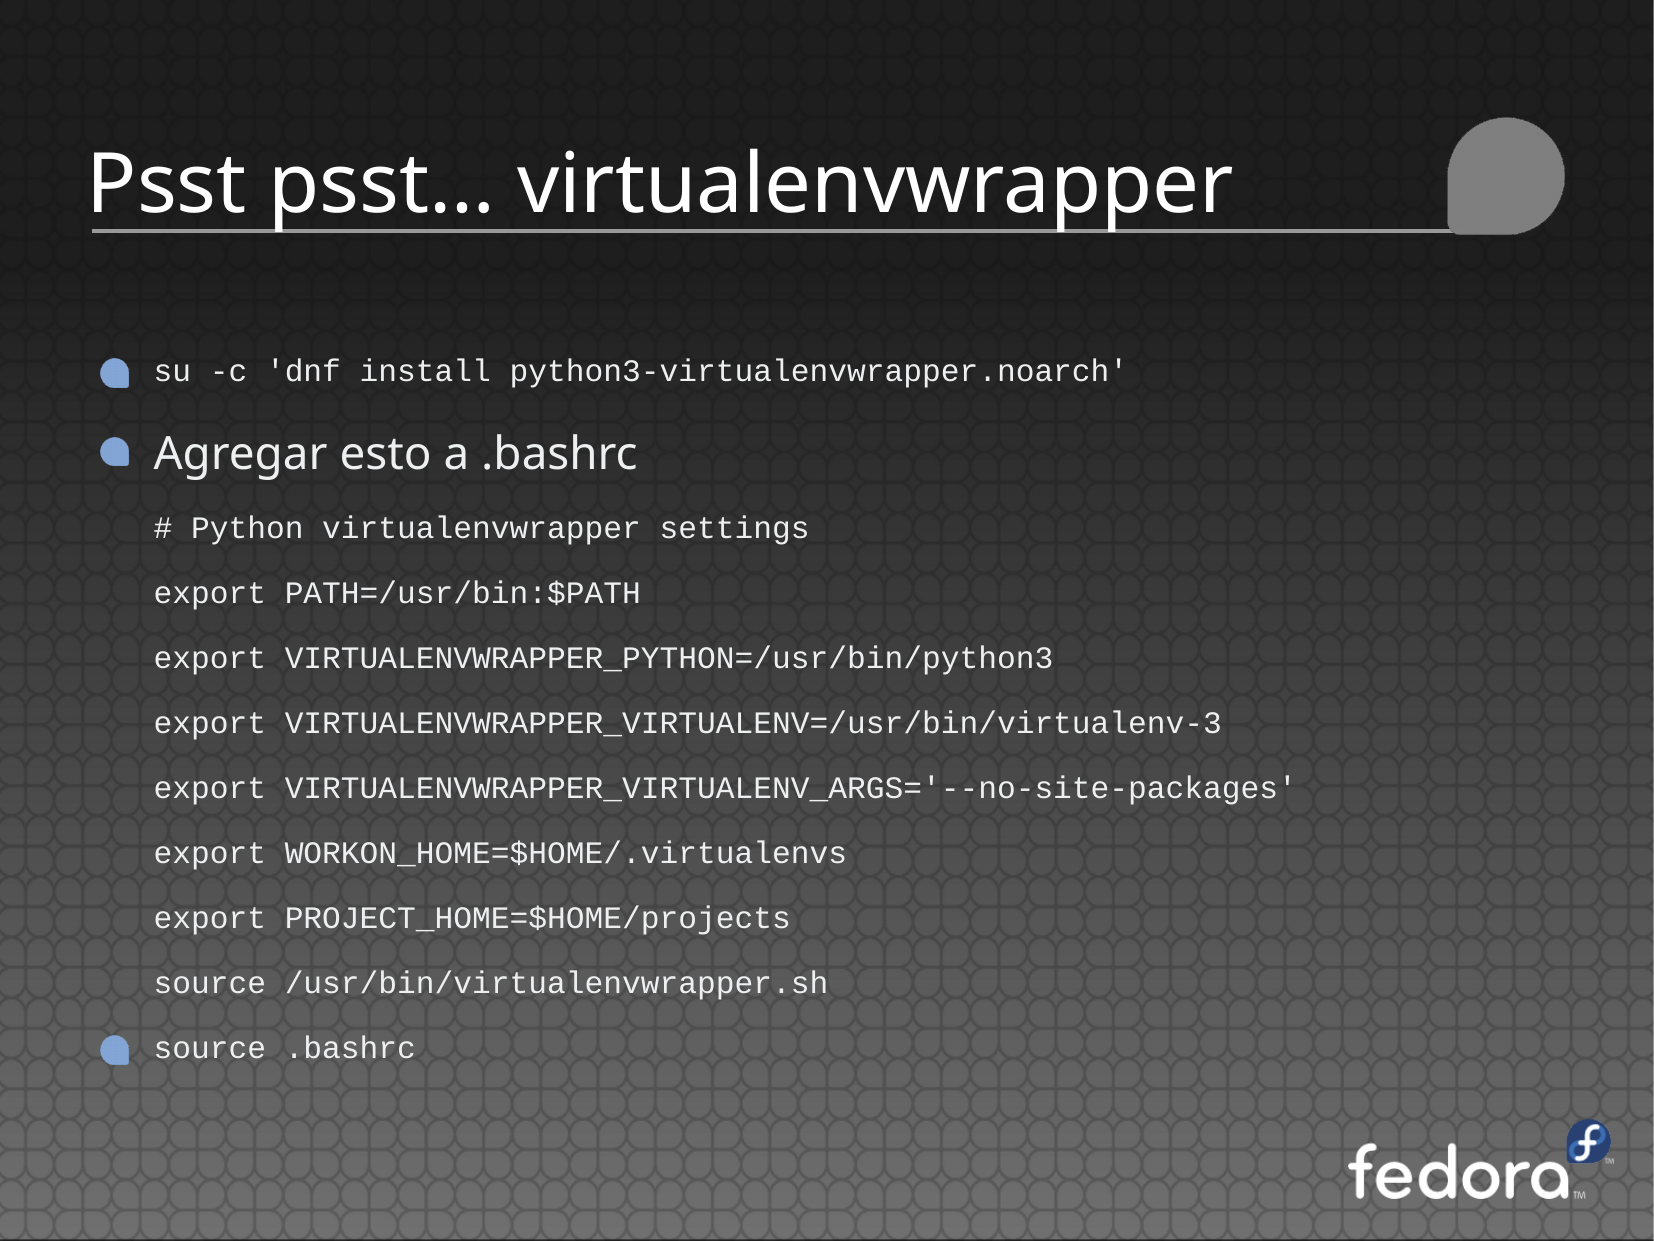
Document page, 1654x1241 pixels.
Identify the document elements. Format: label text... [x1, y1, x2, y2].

picture [0, 0, 1654, 1241]
title Psst psst… virtualenvwrapper [86, 112, 1576, 249]
list su -c 'dnf install python3-virtualenvwrapper.noarch' Agregar esto a .bashrc # Python virtualenvwrapper settings export PATH=/usr/bin:$PATH export VIRTUALENVWRAPPER_PYTHON=/usr/bin/python3 export VIRTUALENVWRAPPER_VIRTUALENV=/usr/bin/virtualenv-3 export VIRTUALENVWRAPPER_VIRTUALENV_ARGS='--no-site-packages' export WORKON_HOME=$HOME/.virtualenvs export PROJECT_HOME=$HOME/projects source /usr/bin/virtualenvwrapper.sh source .bashrc [82, 290, 1571, 1063]
